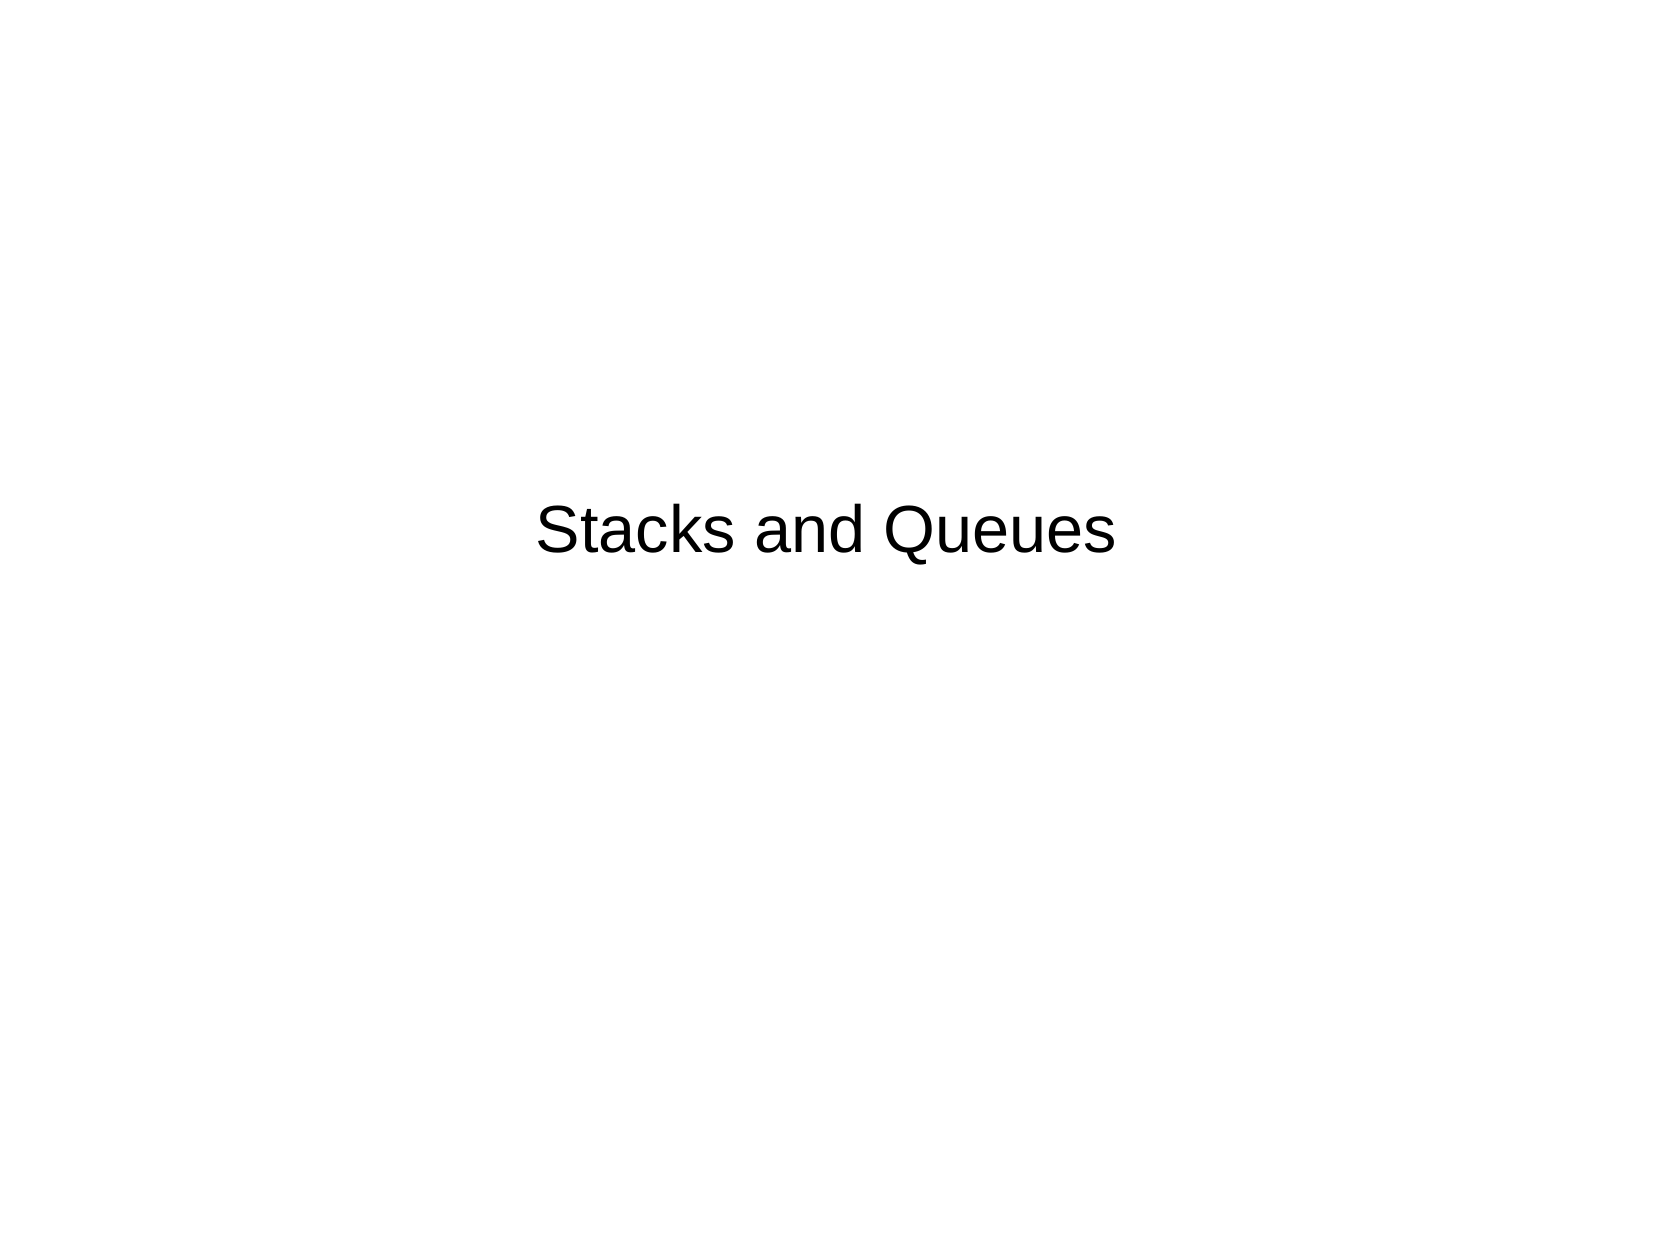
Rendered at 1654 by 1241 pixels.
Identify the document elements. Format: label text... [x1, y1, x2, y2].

subtitle Stacks and Queues [82, 49, 1571, 1010]
